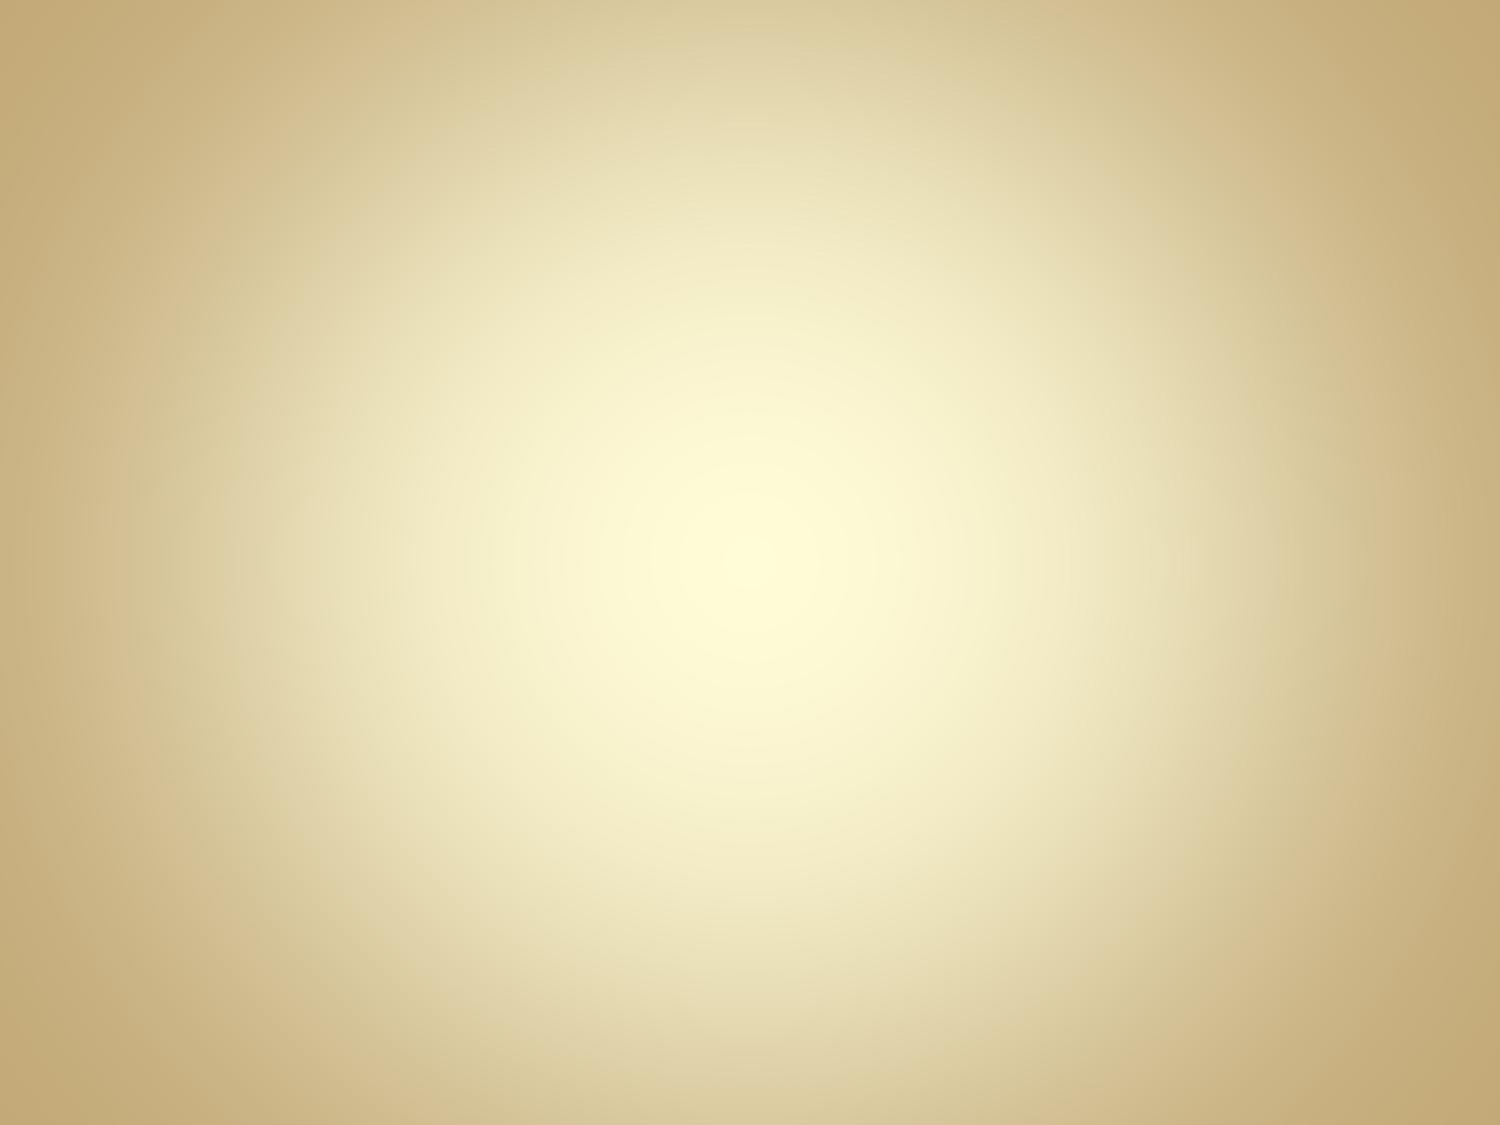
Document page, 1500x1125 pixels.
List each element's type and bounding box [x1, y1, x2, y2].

title [75, 49, 1426, 238]
picture [0, 0, 1500, 1125]
list [75, 262, 1426, 1005]
